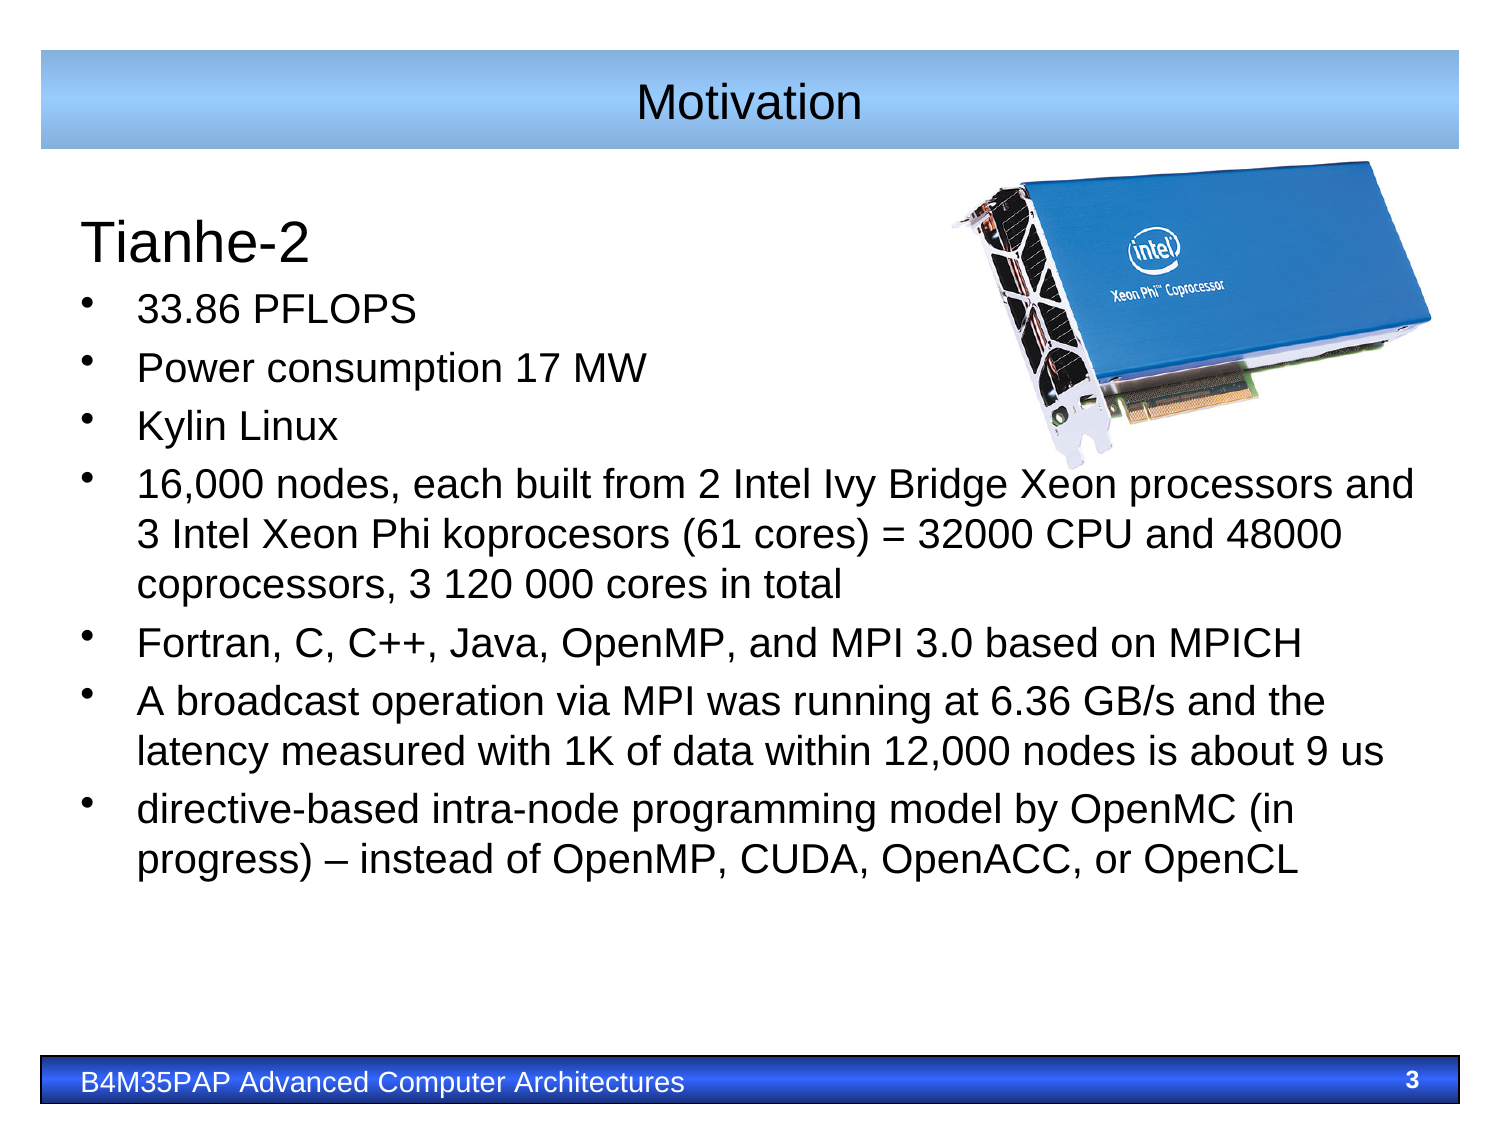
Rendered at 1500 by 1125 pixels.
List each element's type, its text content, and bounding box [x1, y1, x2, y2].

picture [948, 149, 1436, 196]
list Tianhe-2 33.86 PFLOPS Power consumption 17 MW Kylin Linux 16,000 nodes, each built from 2 Intel Ivy Bridge Xeon processors and 3 Intel Xeon Phi koprocesors (61 cores) = 32000 CPU and 48000 coprocessors, 3 120 000 cores in total Fortran, C, C++, Java, OpenMP, and MPI 3.0 based on MPICH A broadcast operation via MPI was running at 6.36 GB/s and the latency measured with 1K of data within 12,000 nodes is about 9 us directive-based intra-node programming model by OpenMC (in progress) – instead of OpenMP, CUDA, OpenACC, or OpenCL [65, 196, 1436, 1024]
title Motivation [41, 50, 1459, 149]
